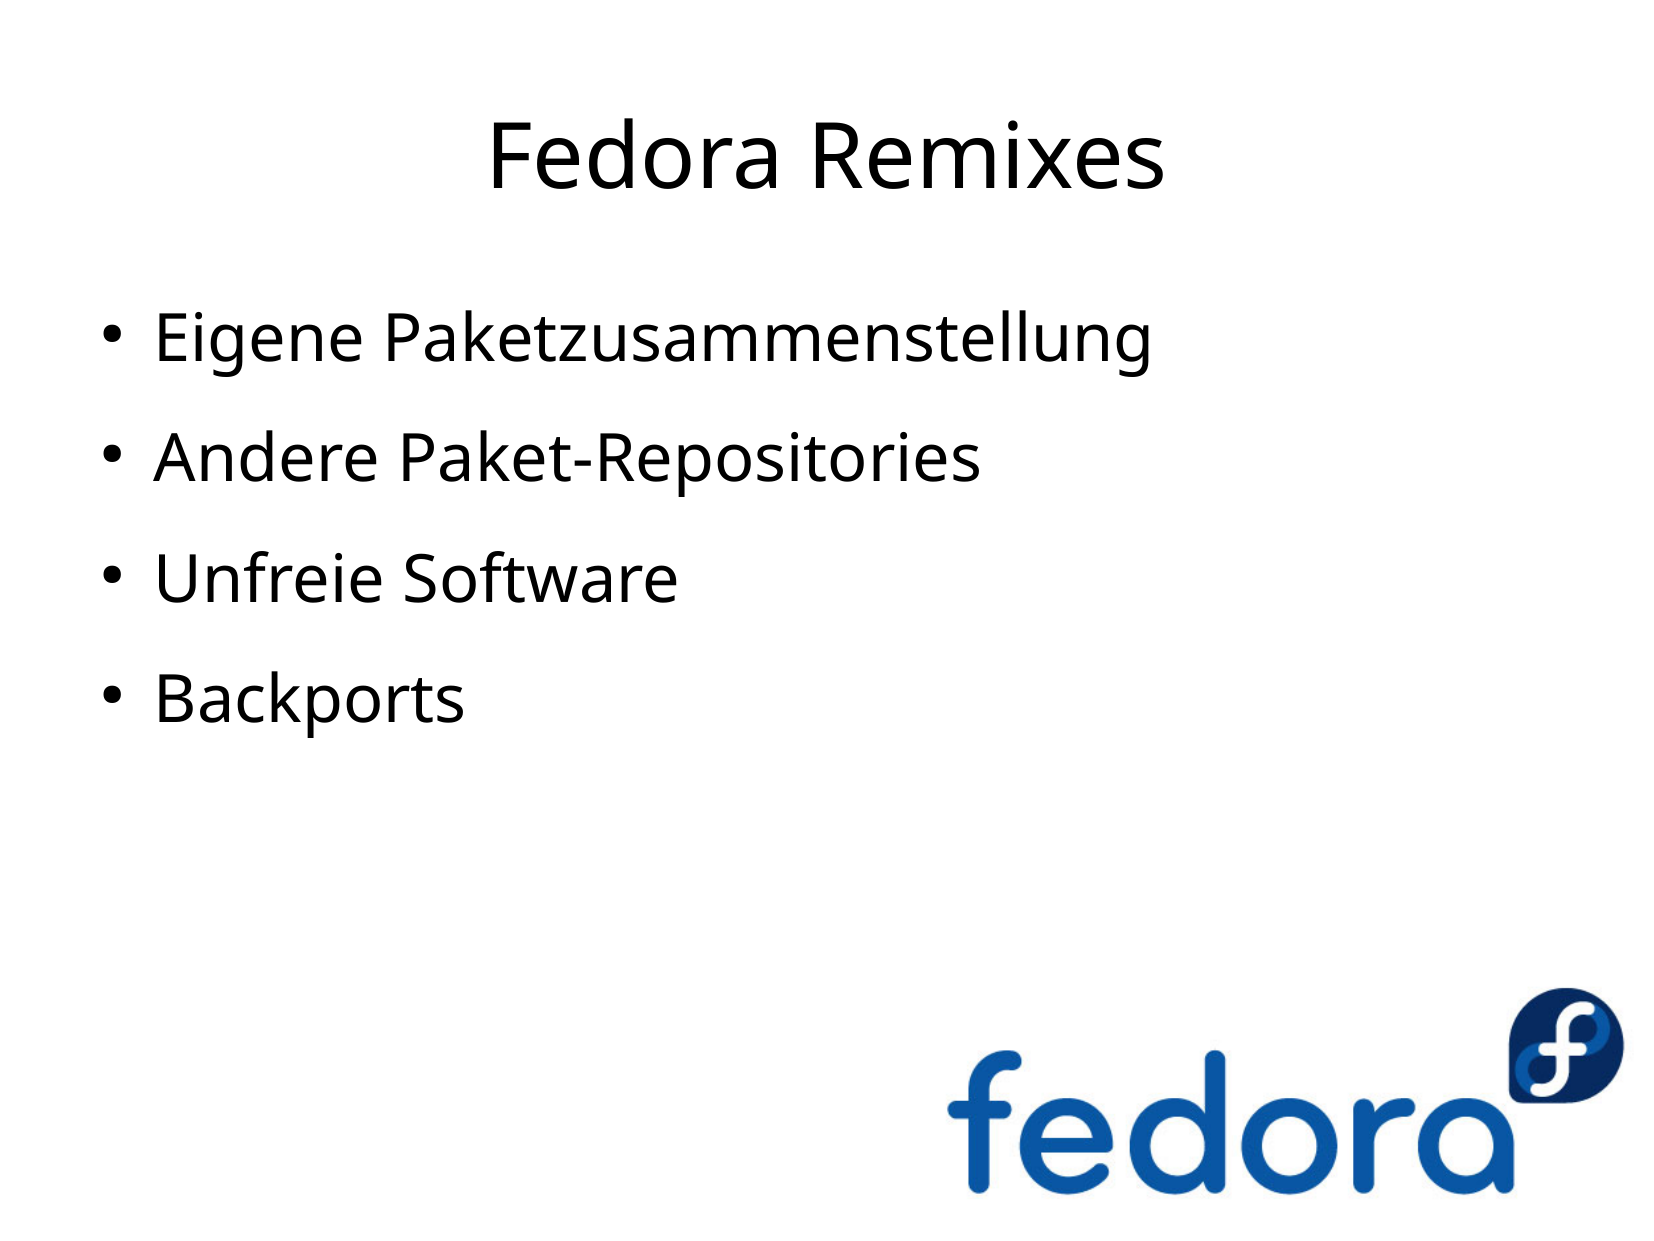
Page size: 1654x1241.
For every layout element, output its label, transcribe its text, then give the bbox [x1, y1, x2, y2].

list Eigene Paketzusammenstellung Andere Paket-Repositories Unfreie Software Backports [82, 290, 1571, 1109]
picture [925, 967, 1639, 1223]
title Fedora Remixes [82, 49, 1571, 257]
